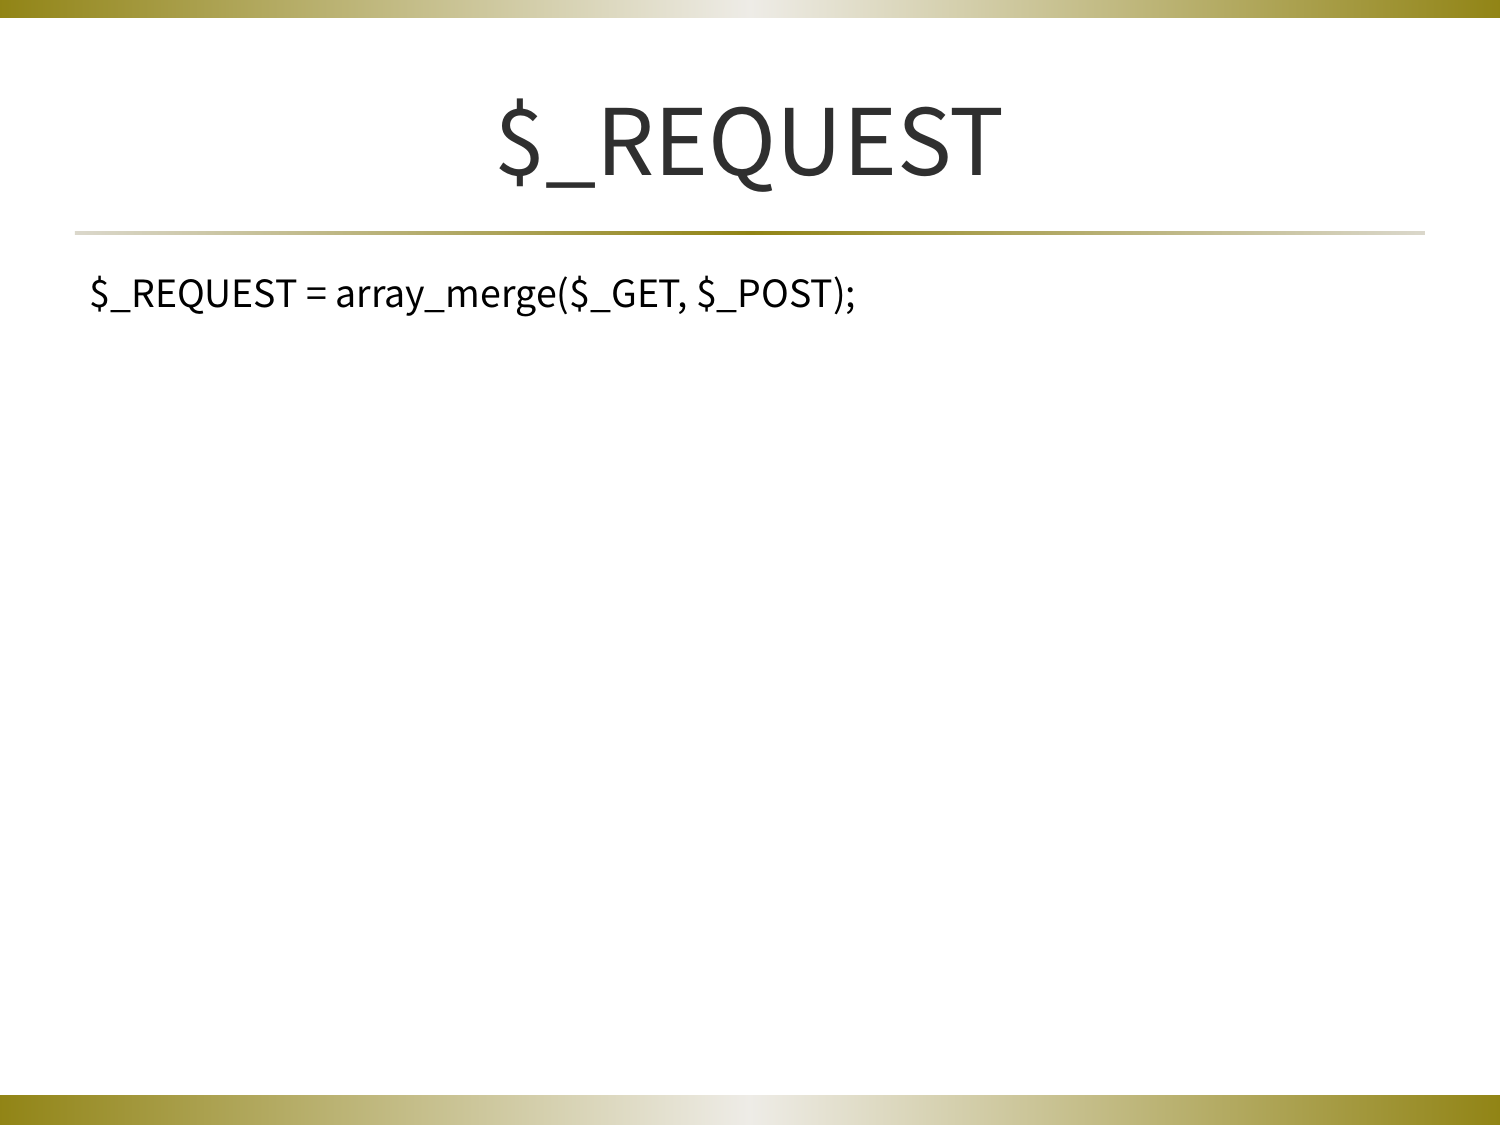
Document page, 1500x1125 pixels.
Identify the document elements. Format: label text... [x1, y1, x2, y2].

list $_REQUEST = array_merge($_GET, $_POST); [75, 262, 1425, 1032]
title $_REQUEST [75, 45, 1425, 233]
